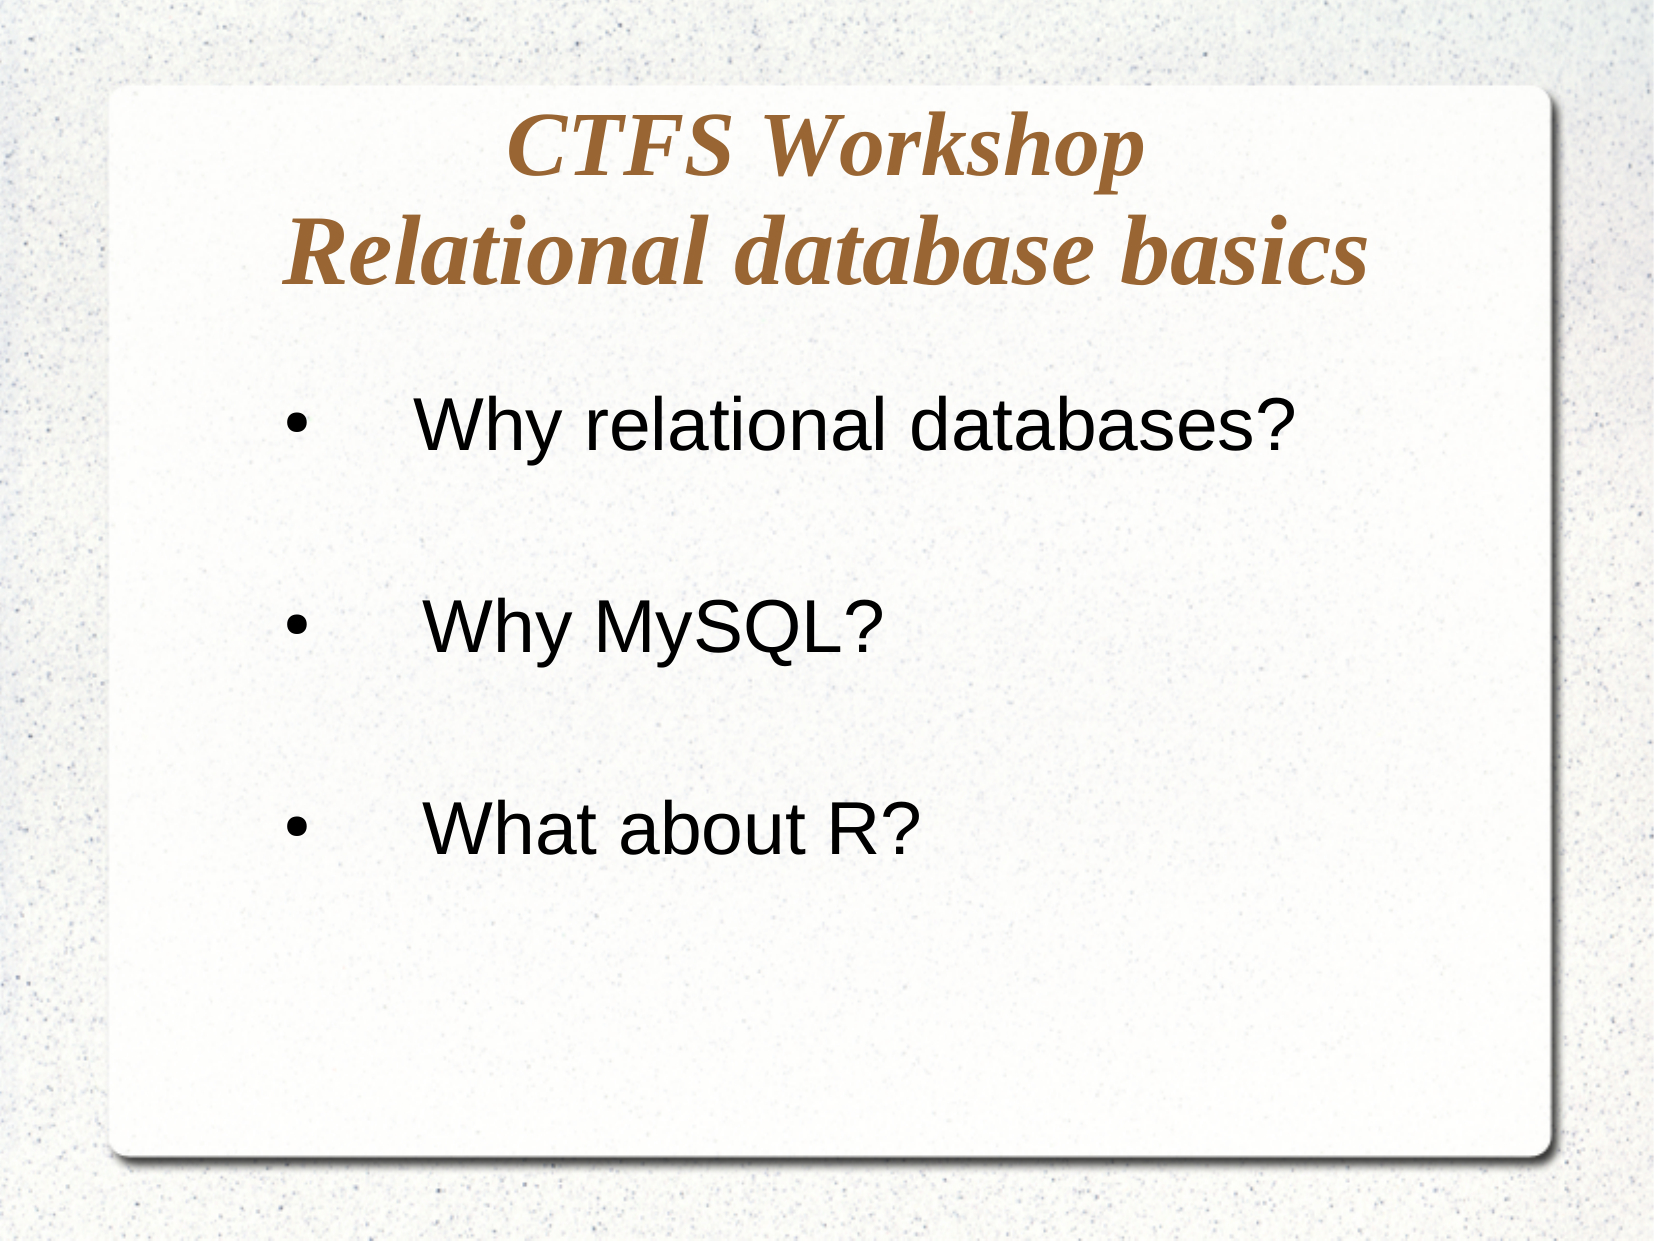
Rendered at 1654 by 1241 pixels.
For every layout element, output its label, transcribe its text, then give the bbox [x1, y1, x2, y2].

picture [0, 0, 1654, 1241]
title CTFS Workshop Relational database basics [118, 94, 1536, 307]
subtitle Why relational databases? Why MySQL? What about R? [177, 382, 1565, 1241]
